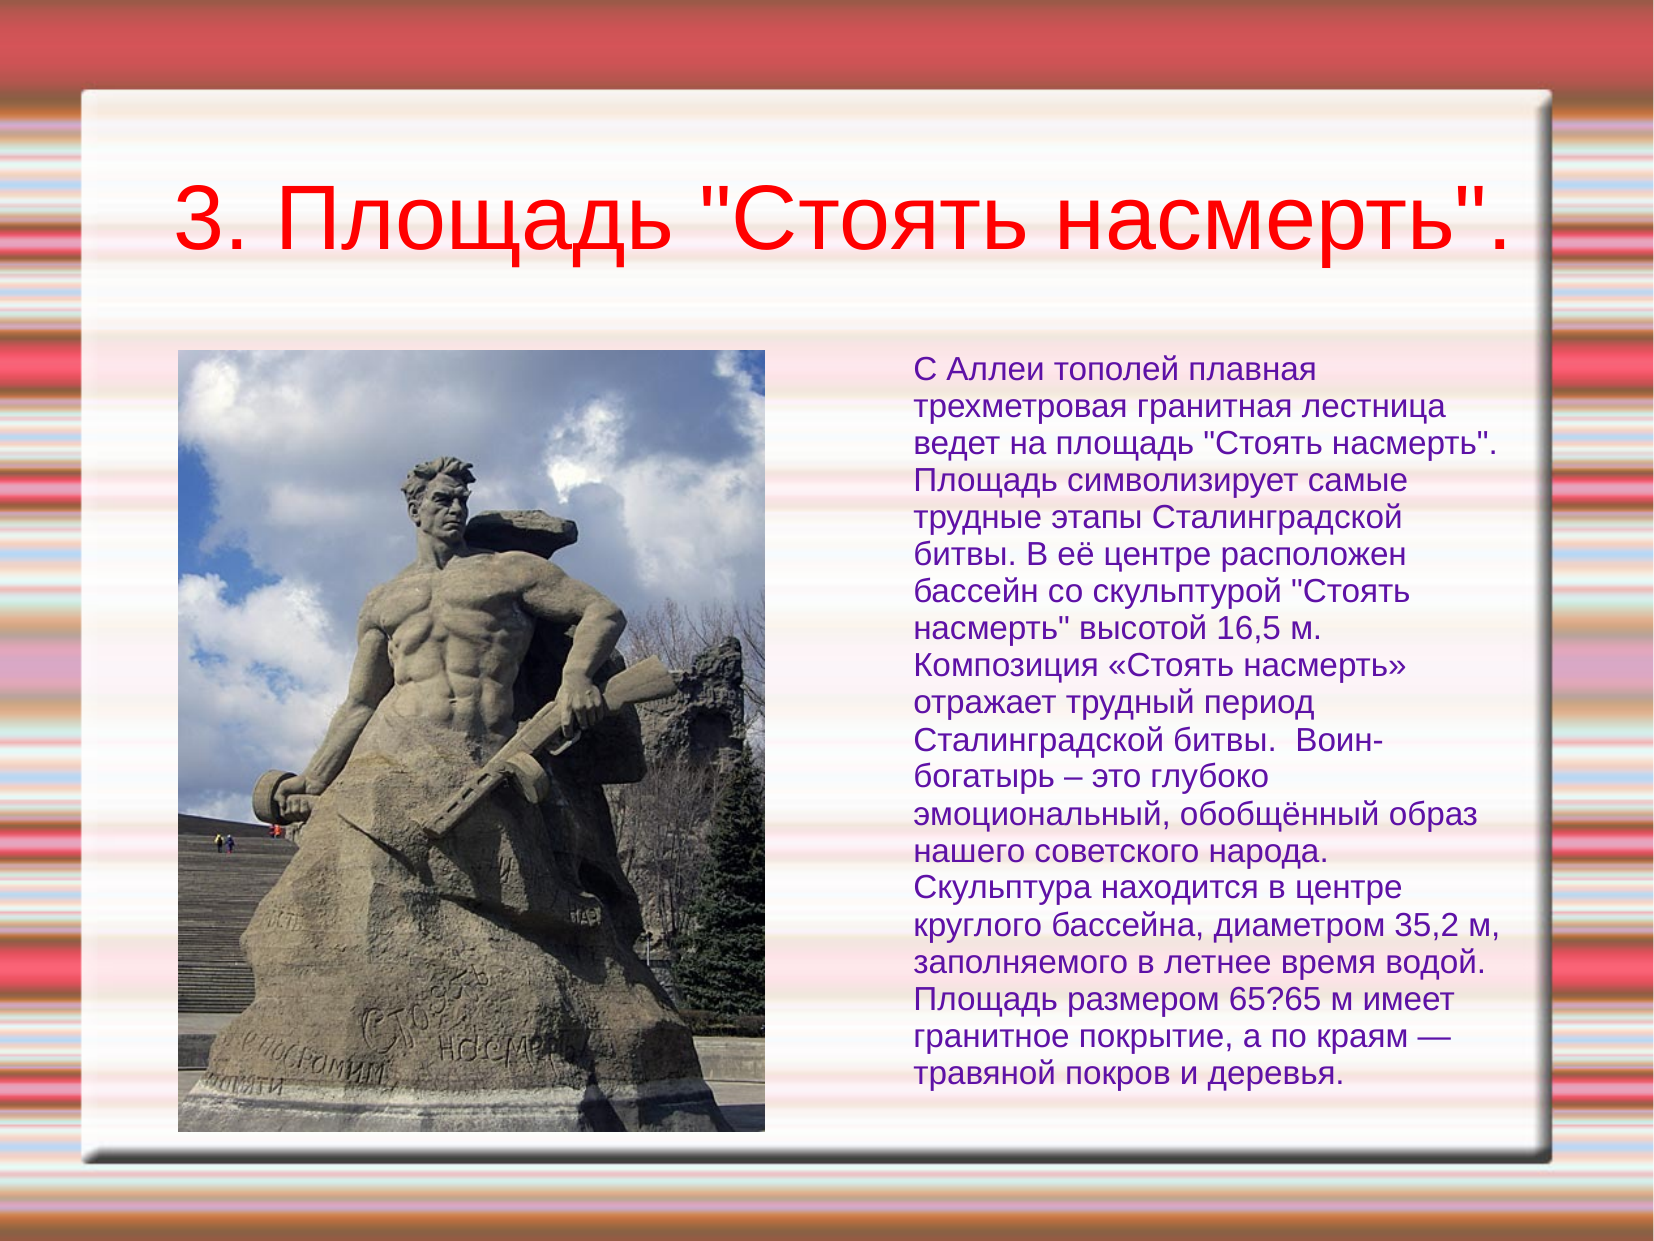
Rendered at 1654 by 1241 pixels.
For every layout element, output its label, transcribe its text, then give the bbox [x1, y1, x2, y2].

picture [0, 0, 1654, 1241]
list С Аллеи тополей плавная трехметровая гранитная лестница ведет на площадь "Стоять насмерть". Площадь символизирует самые трудные этапы Сталинградской битвы. В её центре расположен бассейн со скульптурой "Стоять насмерть" высотой 16,5 м. Композиция «Стоять насмерть» отражает трудный период Сталинградской битвы. Воин-богатырь – это глубоко эмоциональный, обобщённый образ нашего советского народа. Скульптура находится в центре круглого бассейна, диаметром 35,2 м, заполняемого в летнее время водой. Площадь размером 65?65 м имеет гранитное покрытие, а по краям — травяной покров и деревья. [842, 350, 1517, 1163]
title 3. Площадь "Стоять насмерть". [121, 114, 1534, 322]
